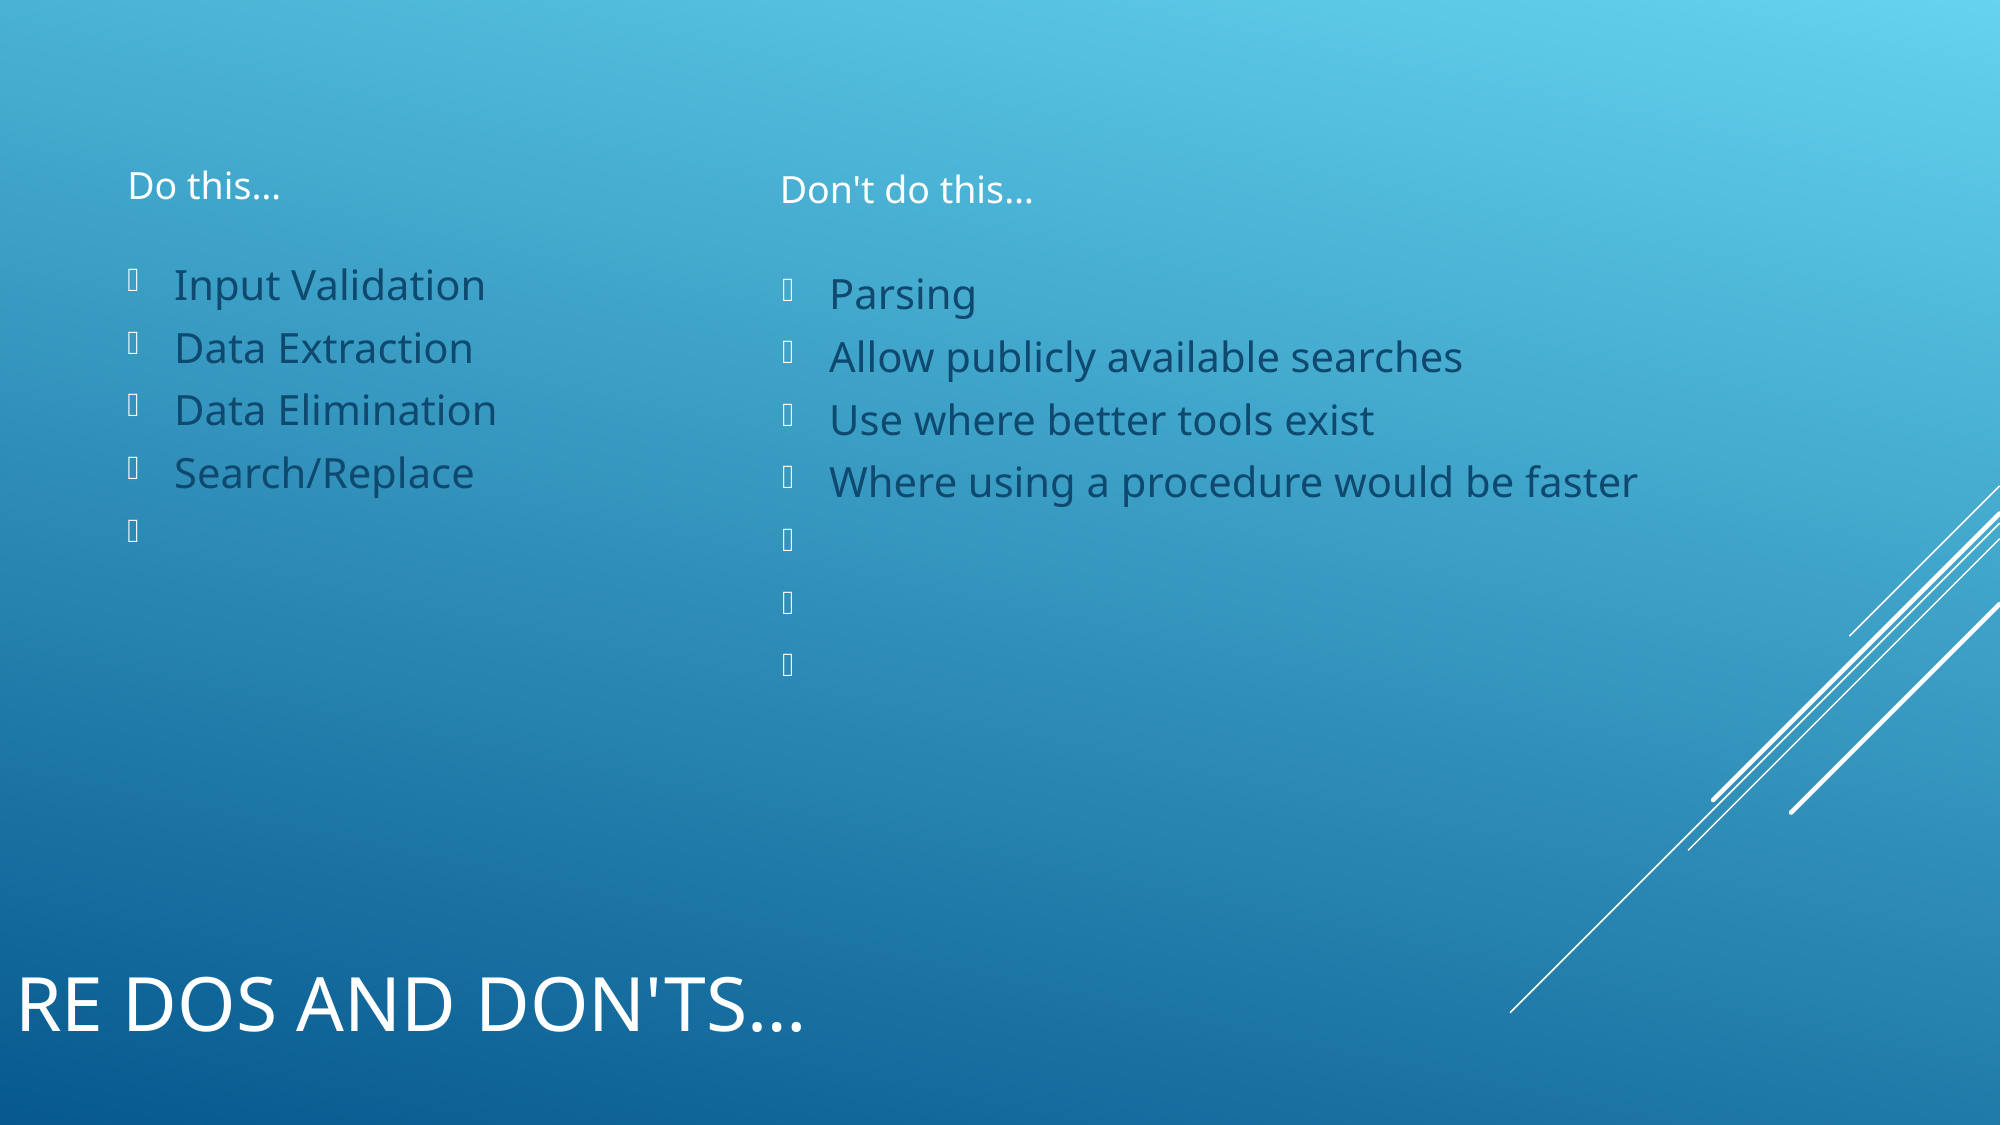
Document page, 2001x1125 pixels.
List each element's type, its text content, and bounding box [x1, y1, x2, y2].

list Input Validation Data Extraction Data Elimination Search/Replace [112, 112, 1513, 706]
text_box Do this… [112, 154, 567, 215]
text_box Don't do this… [764, 158, 1219, 219]
text_box Parsing Allow publicly available searches Use where better tools exist Where using a procedure would be faster [767, 184, 1748, 778]
title Re dos and don'ts… [0, 877, 1401, 1125]
